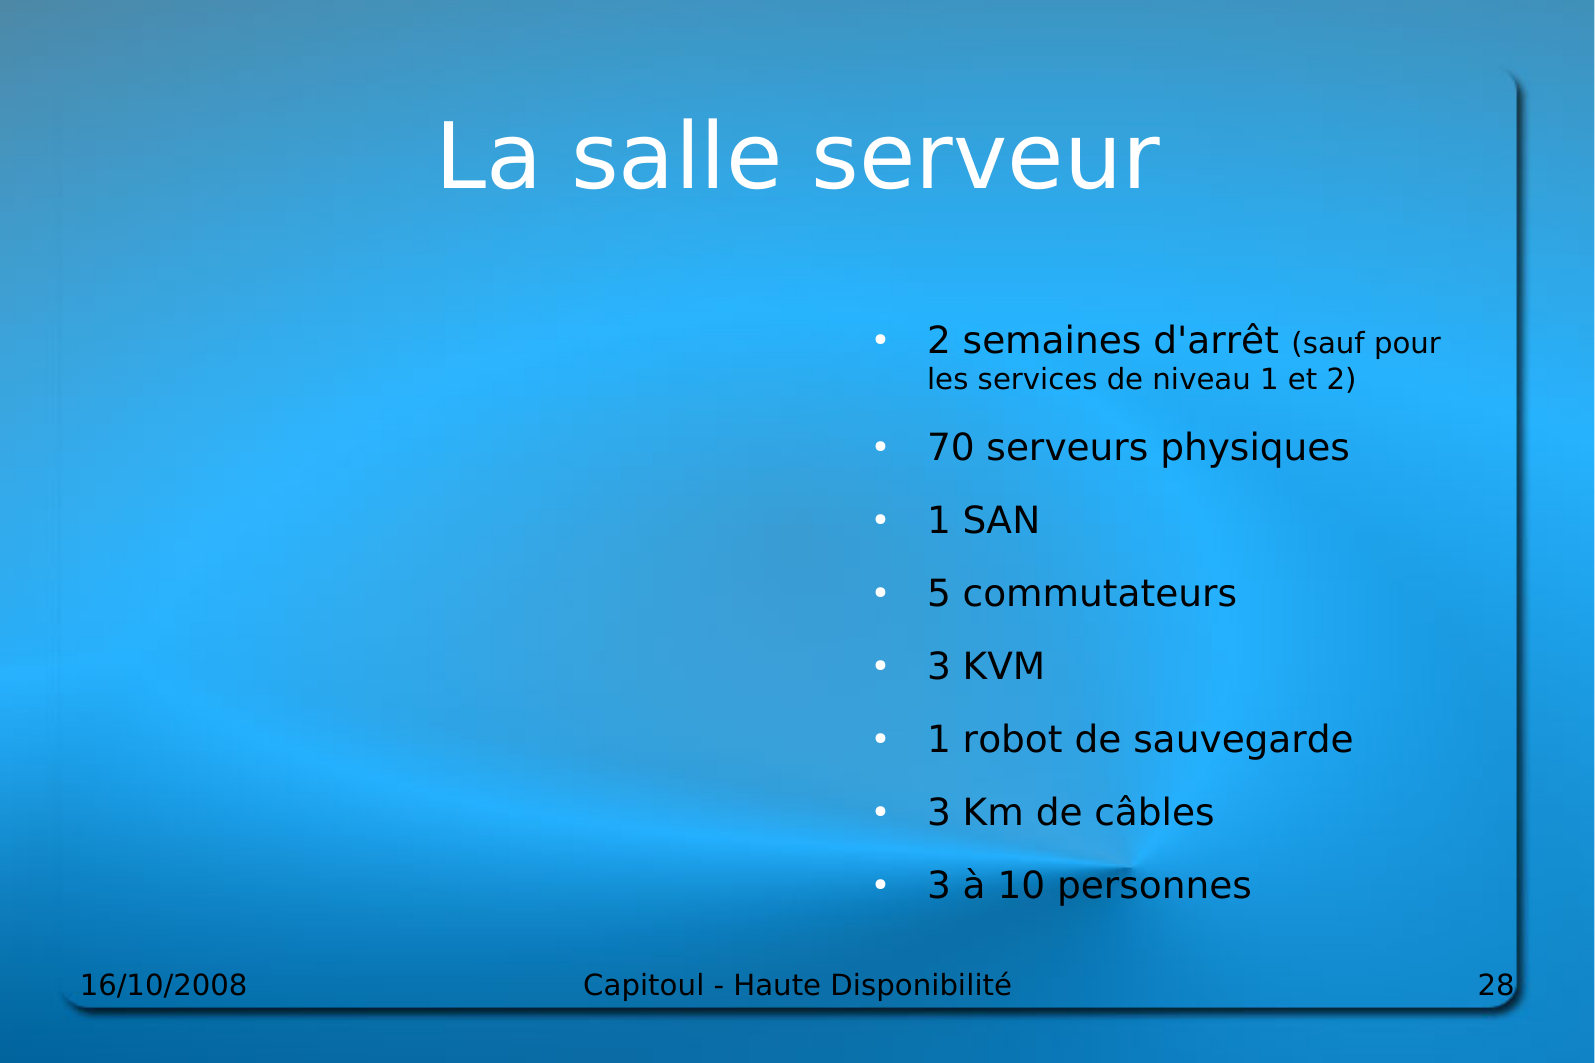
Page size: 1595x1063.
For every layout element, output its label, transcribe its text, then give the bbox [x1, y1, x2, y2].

list 2 semaines d'arrêt (sauf pour les services de niveau 1 et 2) 70 serveurs physiques 1 SAN 5 commutateurs 3 KVM 1 robot de sauvegarde 3 Km de câbles 3 à 10 personnes [856, 318, 1480, 942]
title La salle serveur [117, 103, 1479, 211]
picture [0, 0, 1595, 1063]
